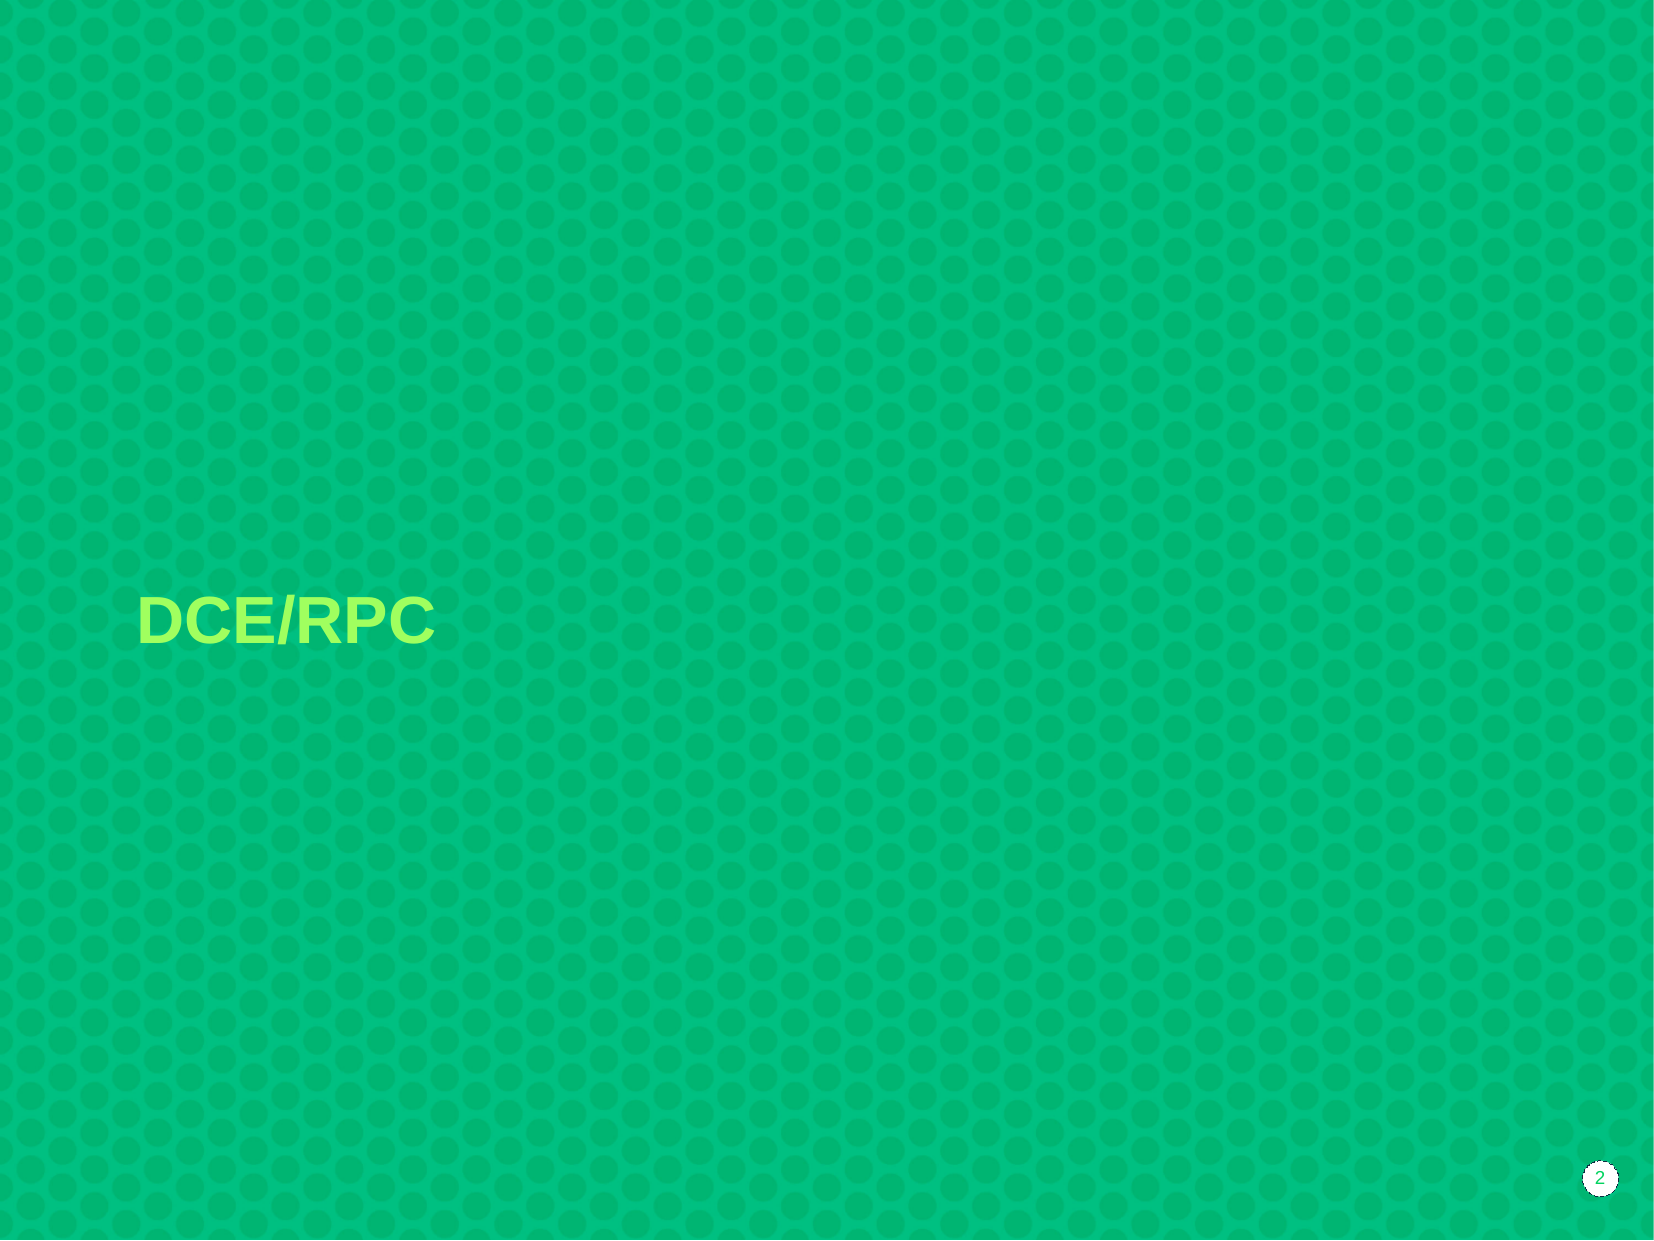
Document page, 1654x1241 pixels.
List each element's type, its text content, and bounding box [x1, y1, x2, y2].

picture [0, 0, 1654, 1240]
title DCE/RPC [121, 516, 1531, 724]
